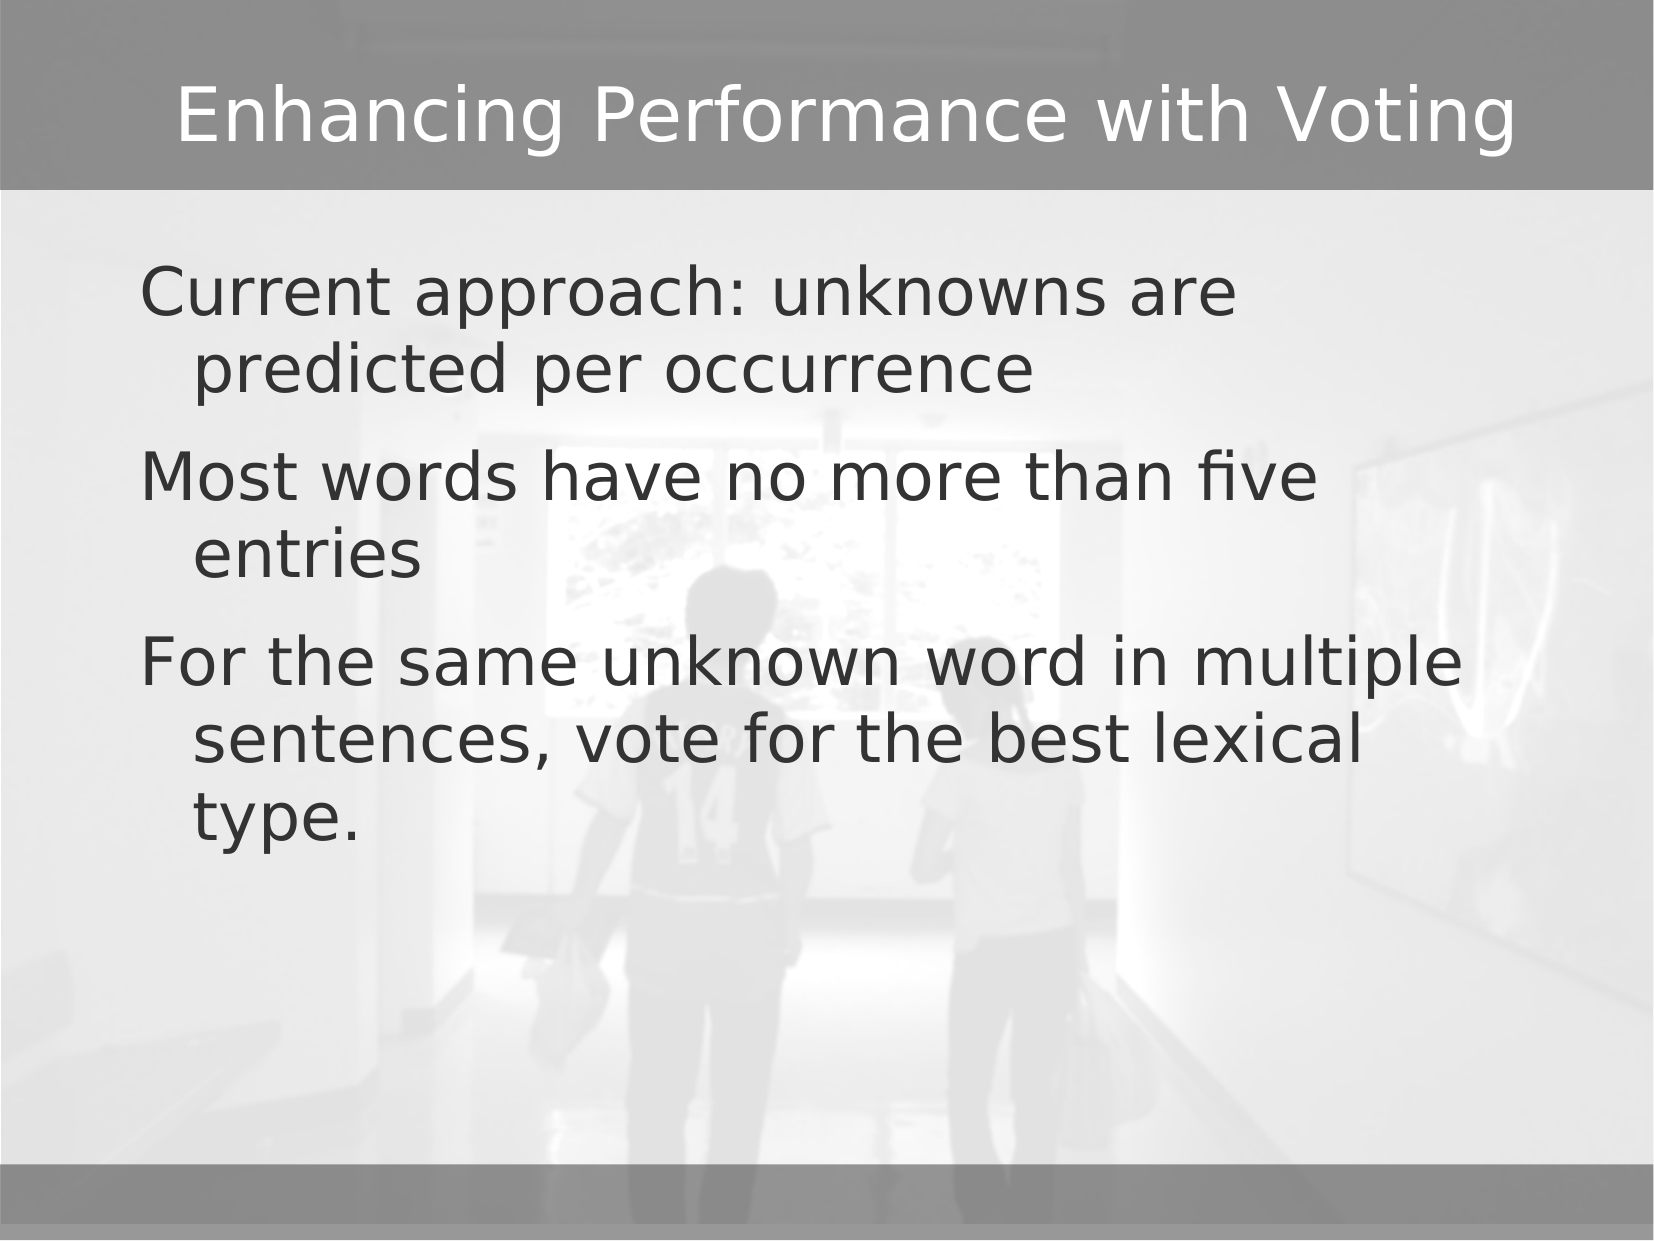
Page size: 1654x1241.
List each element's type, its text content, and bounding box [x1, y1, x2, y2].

list Current approach: unknowns are predicted per occurrence Most words have no more than five entries For the same unknown word in multiple sentences, vote for the best lexical type. [121, 253, 1534, 1127]
title Enhancing Performance with Voting [141, 55, 1554, 177]
